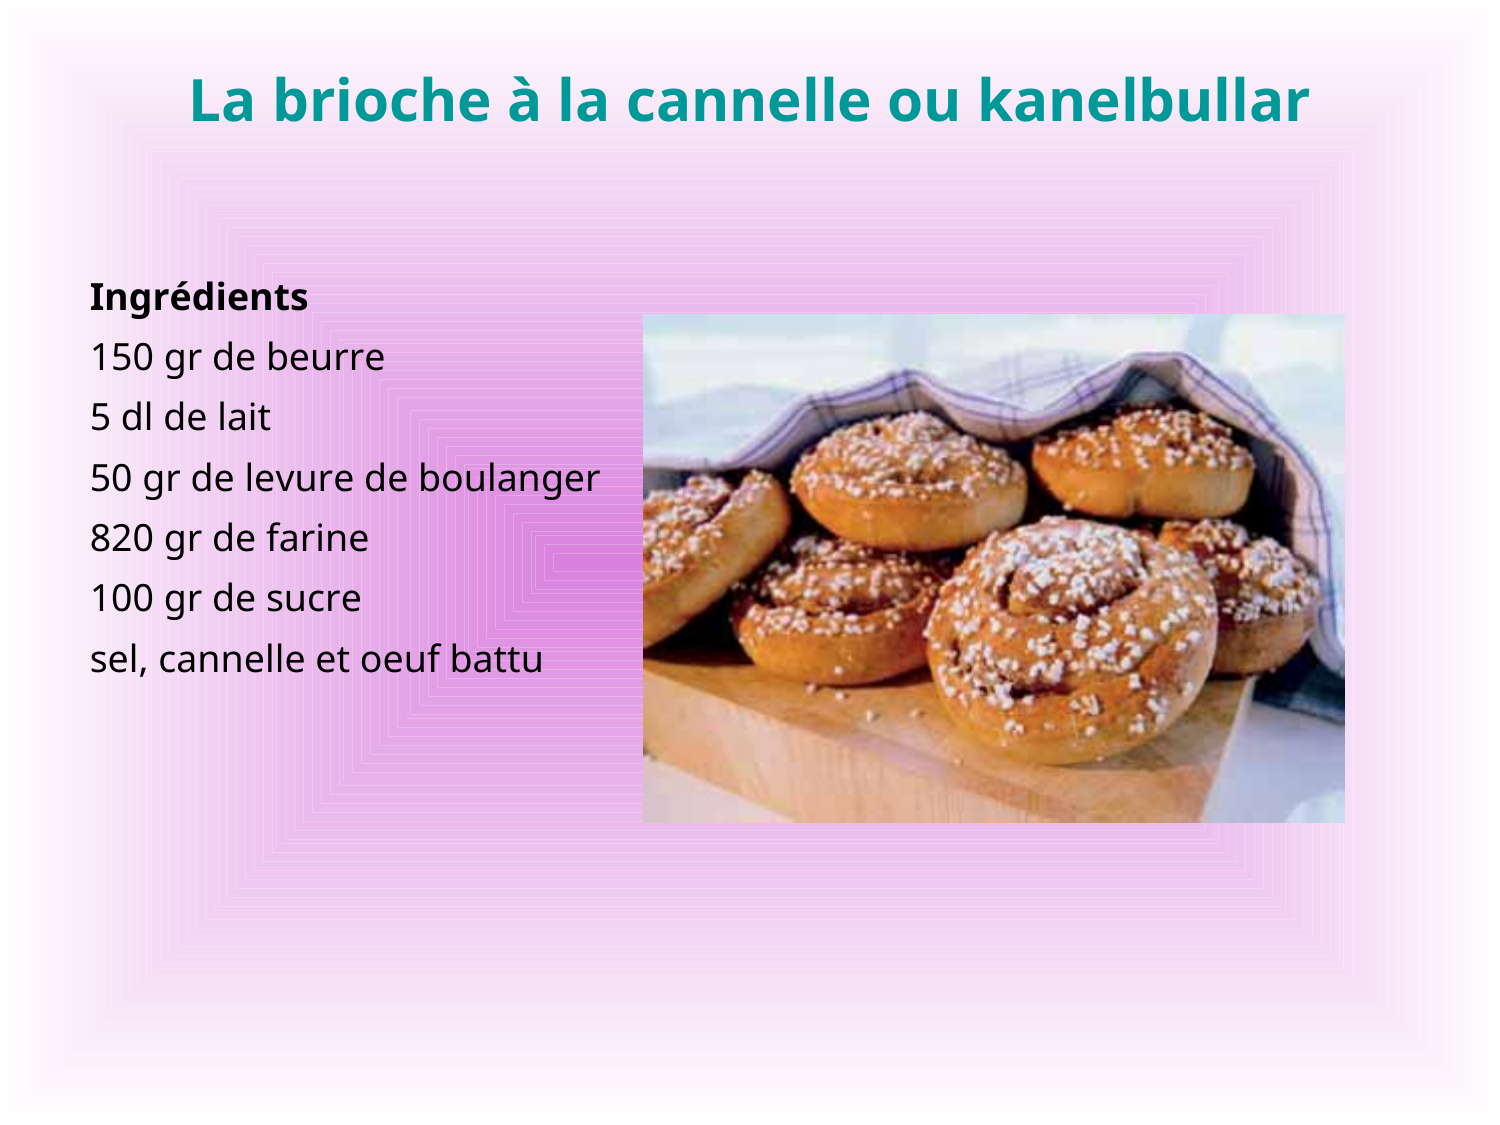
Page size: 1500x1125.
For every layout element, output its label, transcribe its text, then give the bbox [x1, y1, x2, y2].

list Ingrédients 150 gr de beurre 5 dl de lait 50 gr de levure de boulanger 820 gr de farine 100 gr de sucre sel, cannelle et oeuf battu [75, 262, 632, 1006]
picture [643, 314, 1345, 823]
title La brioche à la cannelle ou kanelbullar [75, 45, 1426, 233]
chart [762, 262, 1426, 1006]
